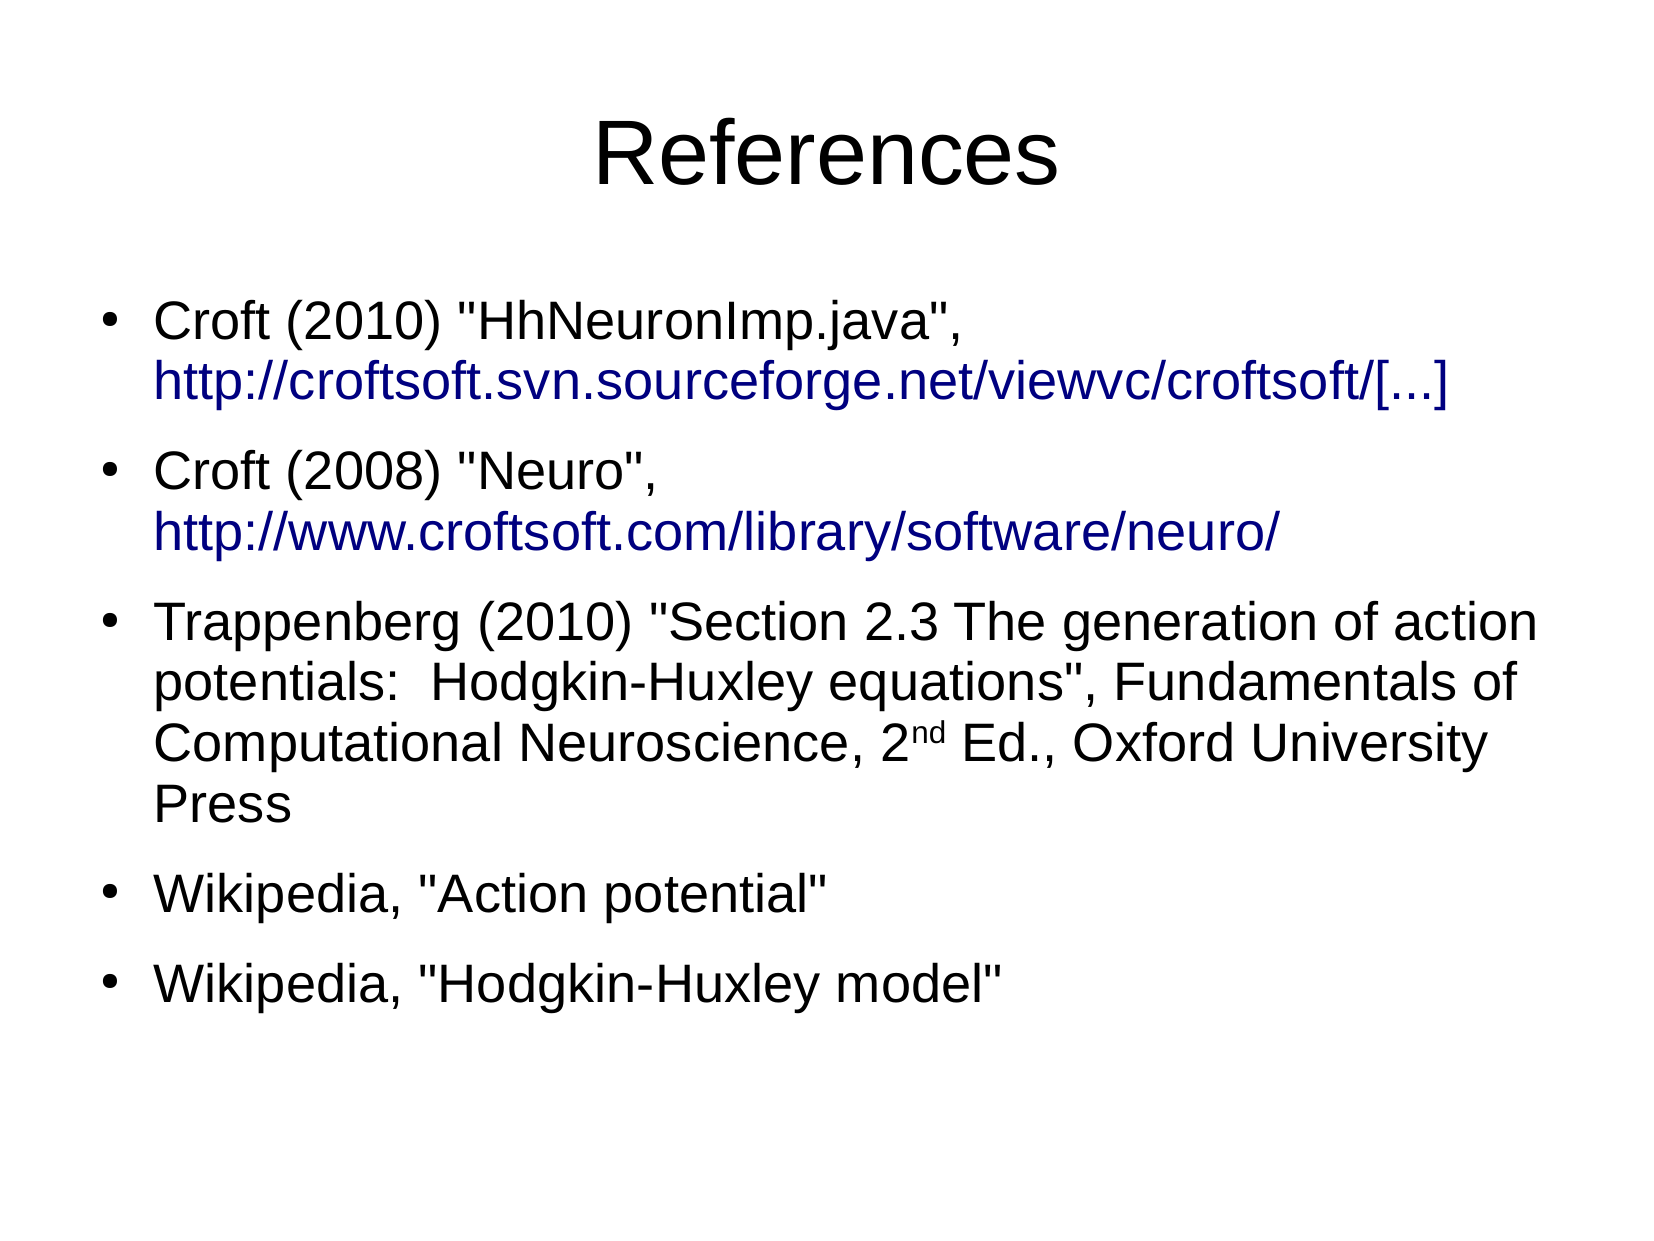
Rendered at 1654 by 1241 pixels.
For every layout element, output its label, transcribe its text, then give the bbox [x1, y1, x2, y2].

title References [82, 56, 1571, 250]
list Croft (2010) "HhNeuronImp.java", http://croftsoft.svn.sourceforge.net/viewvc/croftsoft/[...] Croft (2008) "Neuro", http://www.croftsoft.com/library/software/neuro/ Trappenberg (2010) "Section 2.3 The generation of action potentials: Hodgkin-Huxley equations", Fundamentals of Computational Neuroscience, 2nd Ed., Oxford University Press Wikipedia, "Action potential" Wikipedia, "Hodgkin-Huxley model" [82, 290, 1571, 1094]
